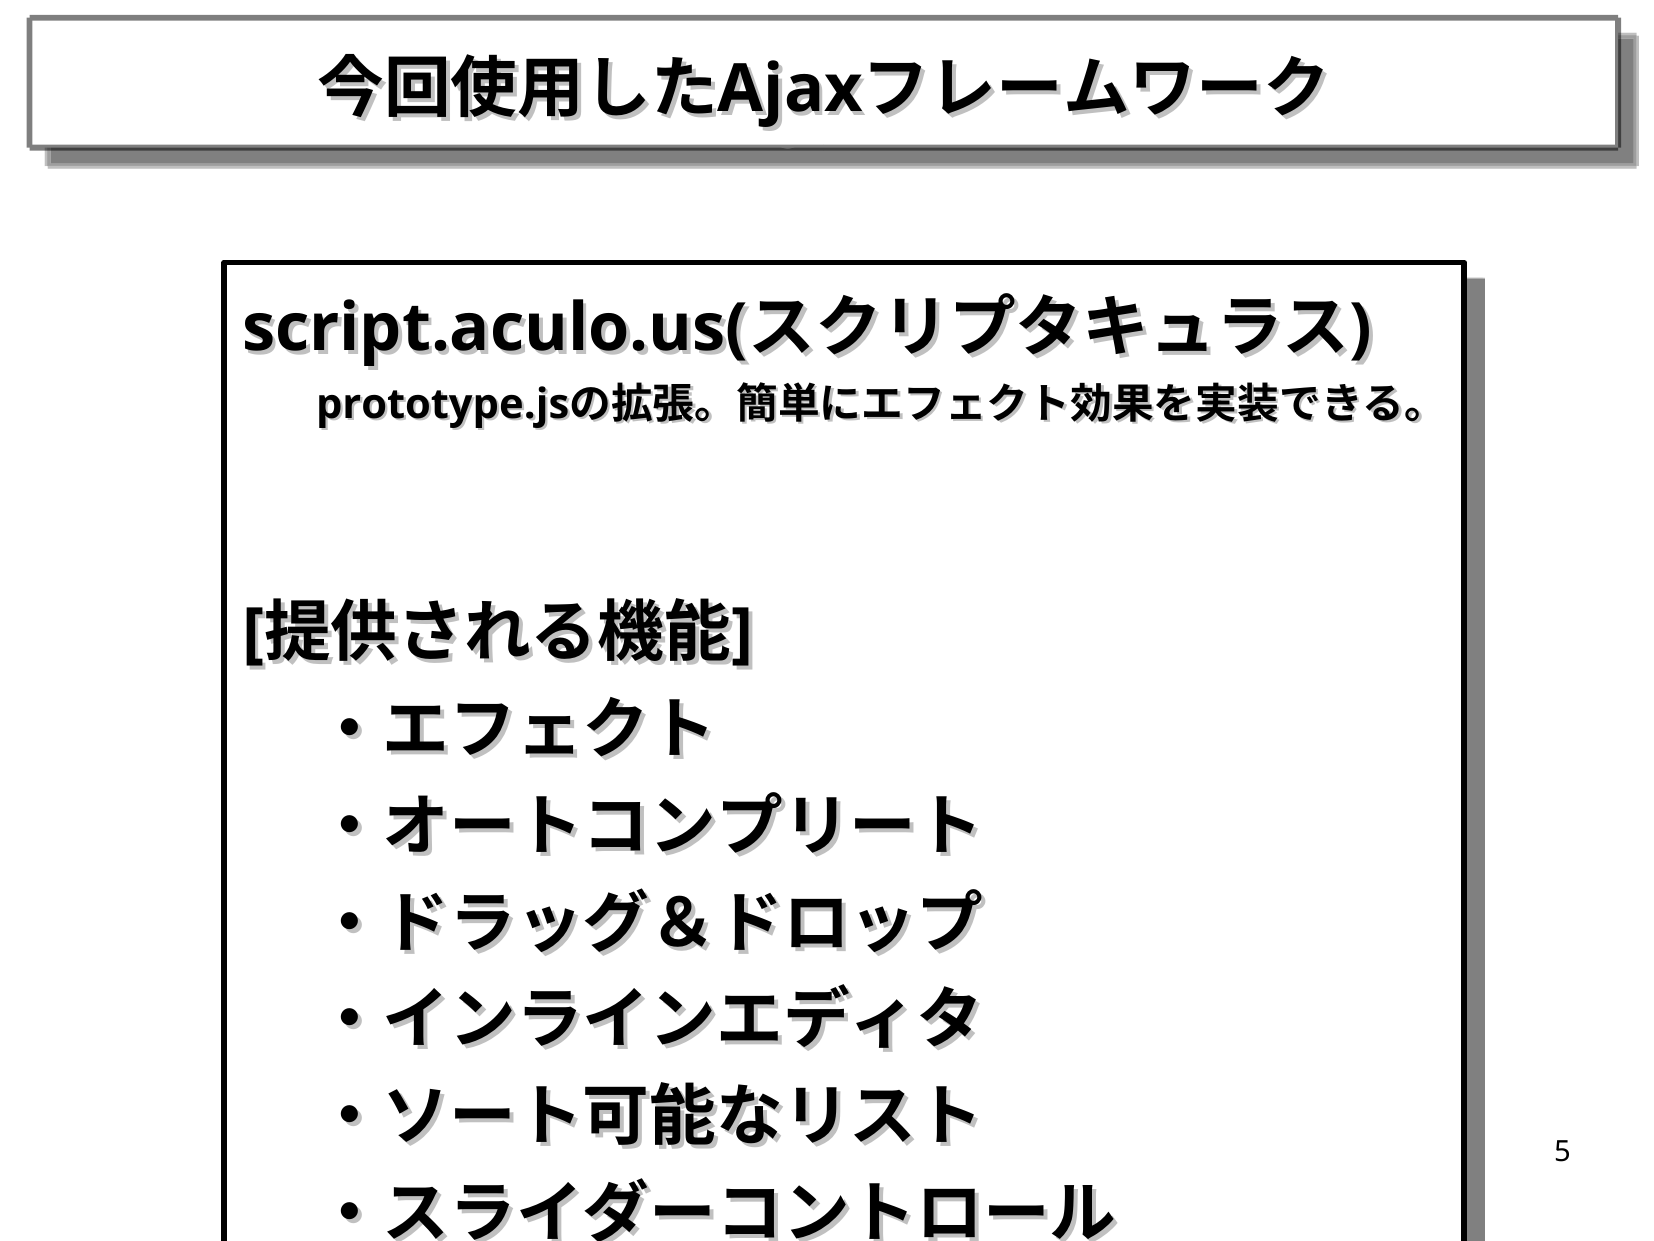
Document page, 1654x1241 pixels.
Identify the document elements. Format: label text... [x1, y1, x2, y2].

text_box script.aculo.us(スクリプタキュラス) prototype.jsの拡張。簡単にエフェクト効果を実装できる。 [提供される機能] ・エフェクト ・オートコンプリート ・ドラッグ＆ドロップ ・インラインエディタ ・ソート可能なリスト ・スライダーコントロール [224, 262, 1412, 1091]
text_box 今回使用したAjaxフレームワーク [29, 17, 1619, 148]
